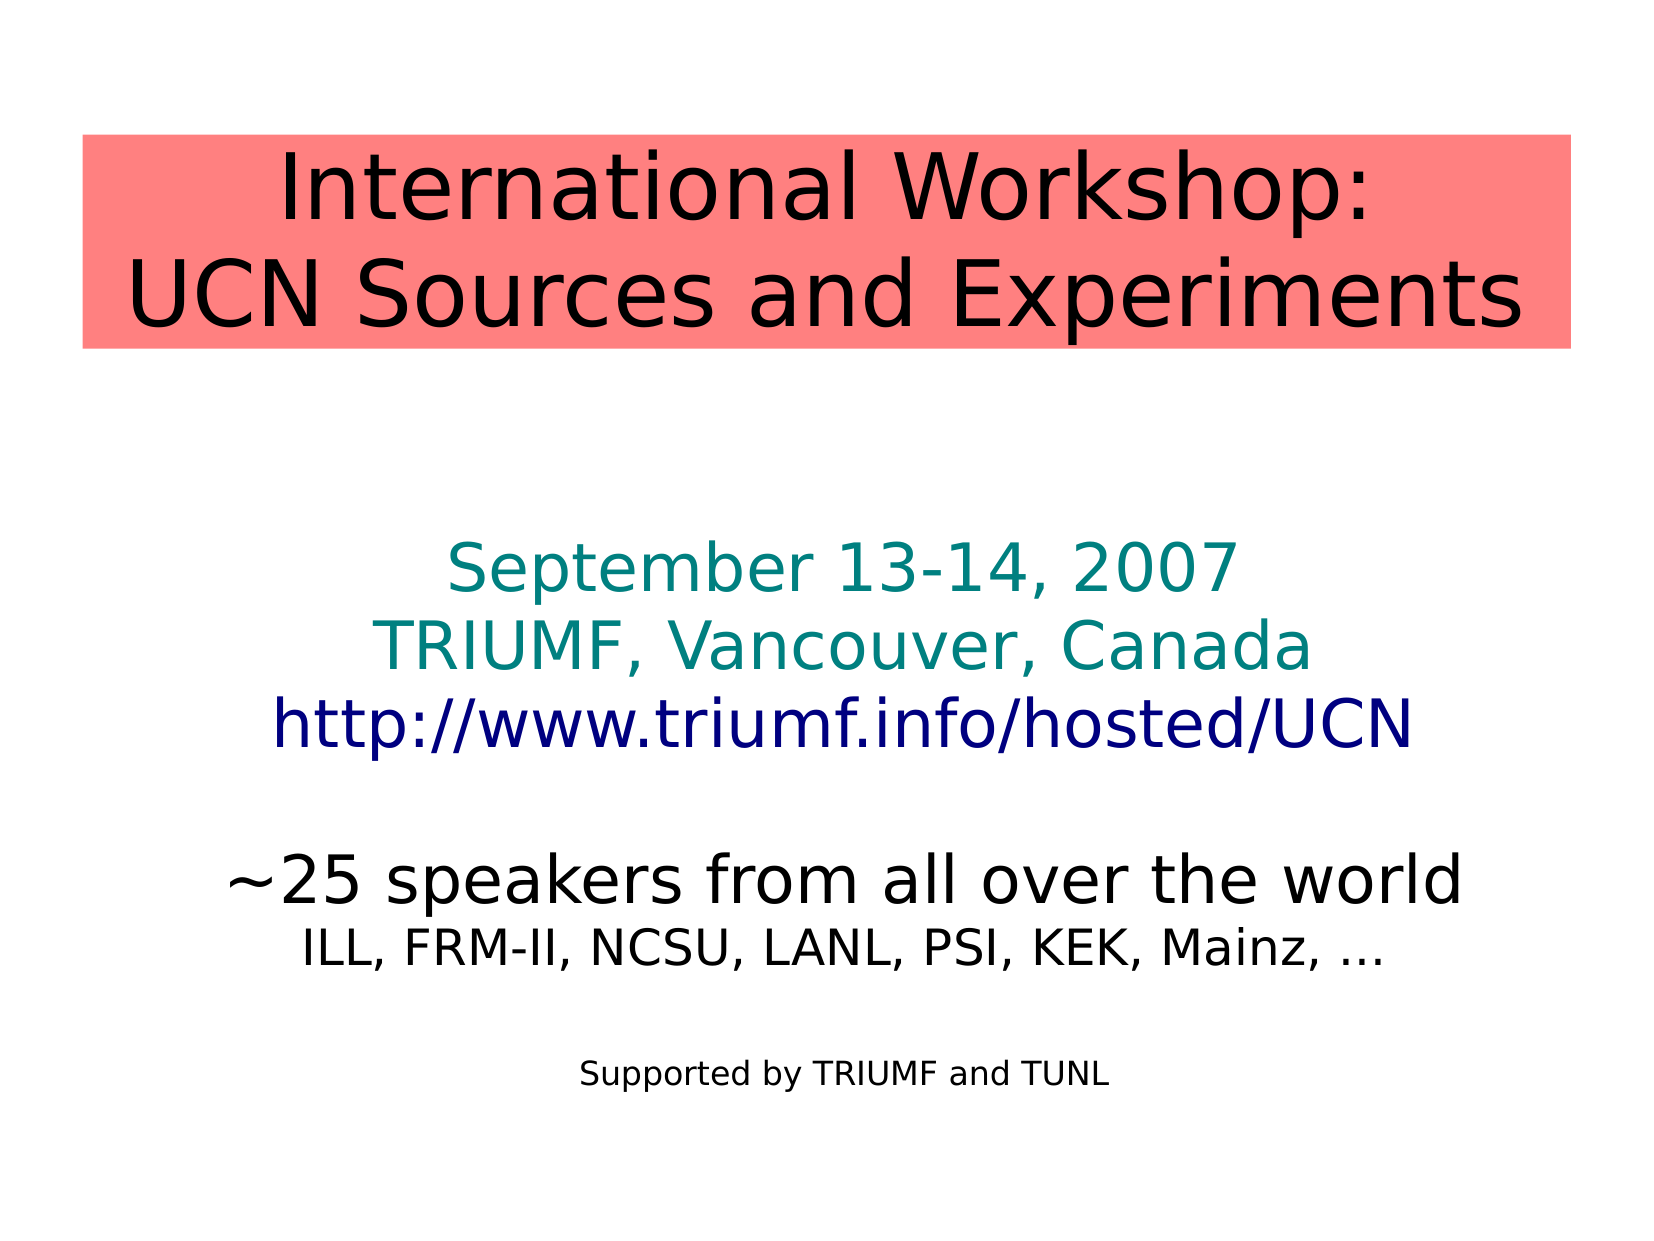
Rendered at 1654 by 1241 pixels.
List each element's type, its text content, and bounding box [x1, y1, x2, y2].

title International Workshop: UCN Sources and Experiments [82, 134, 1571, 349]
subtitle September 13-14, 2007 TRIUMF, Vancouver, Canada http://www.triumf.info/hosted/UCN ~25 speakers from all over the world ILL, FRM-II, NCSU, LANL, PSI, KEK, Mainz, ... Supported by TRIUMF and TUNL [82, 409, 1571, 1214]
